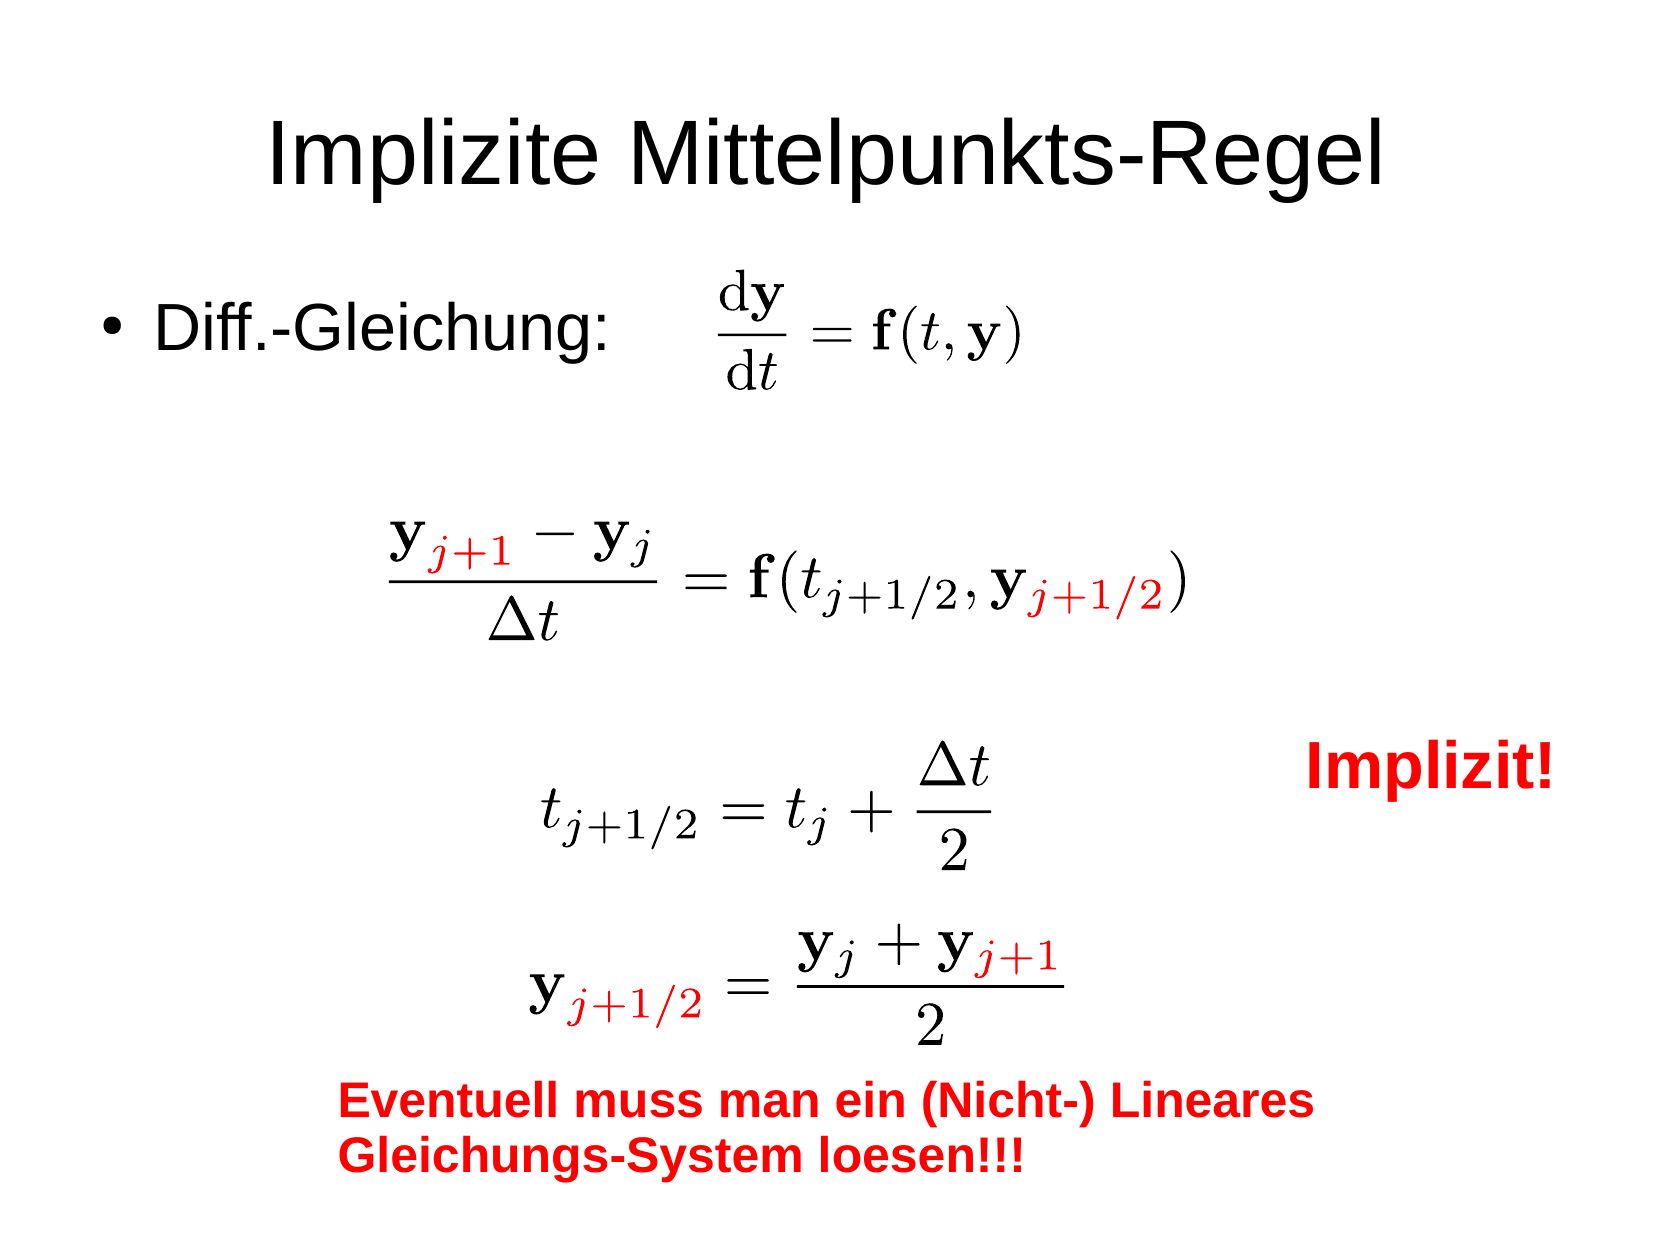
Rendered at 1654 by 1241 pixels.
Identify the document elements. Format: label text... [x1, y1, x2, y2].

list Diff.-Gleichung: [82, 290, 1571, 1094]
text_box Implizit! [1290, 720, 1573, 810]
text_box [539, 740, 992, 871]
text_box [717, 269, 1026, 390]
text_box Eventuell muss man ein (Nicht-) Lineares Gleichungs-System loesen!!! [322, 1064, 1331, 1191]
text_box [388, 513, 1192, 641]
text_box [528, 923, 1065, 1045]
title Implizite Mittelpunkts-Regel [82, 49, 1571, 257]
